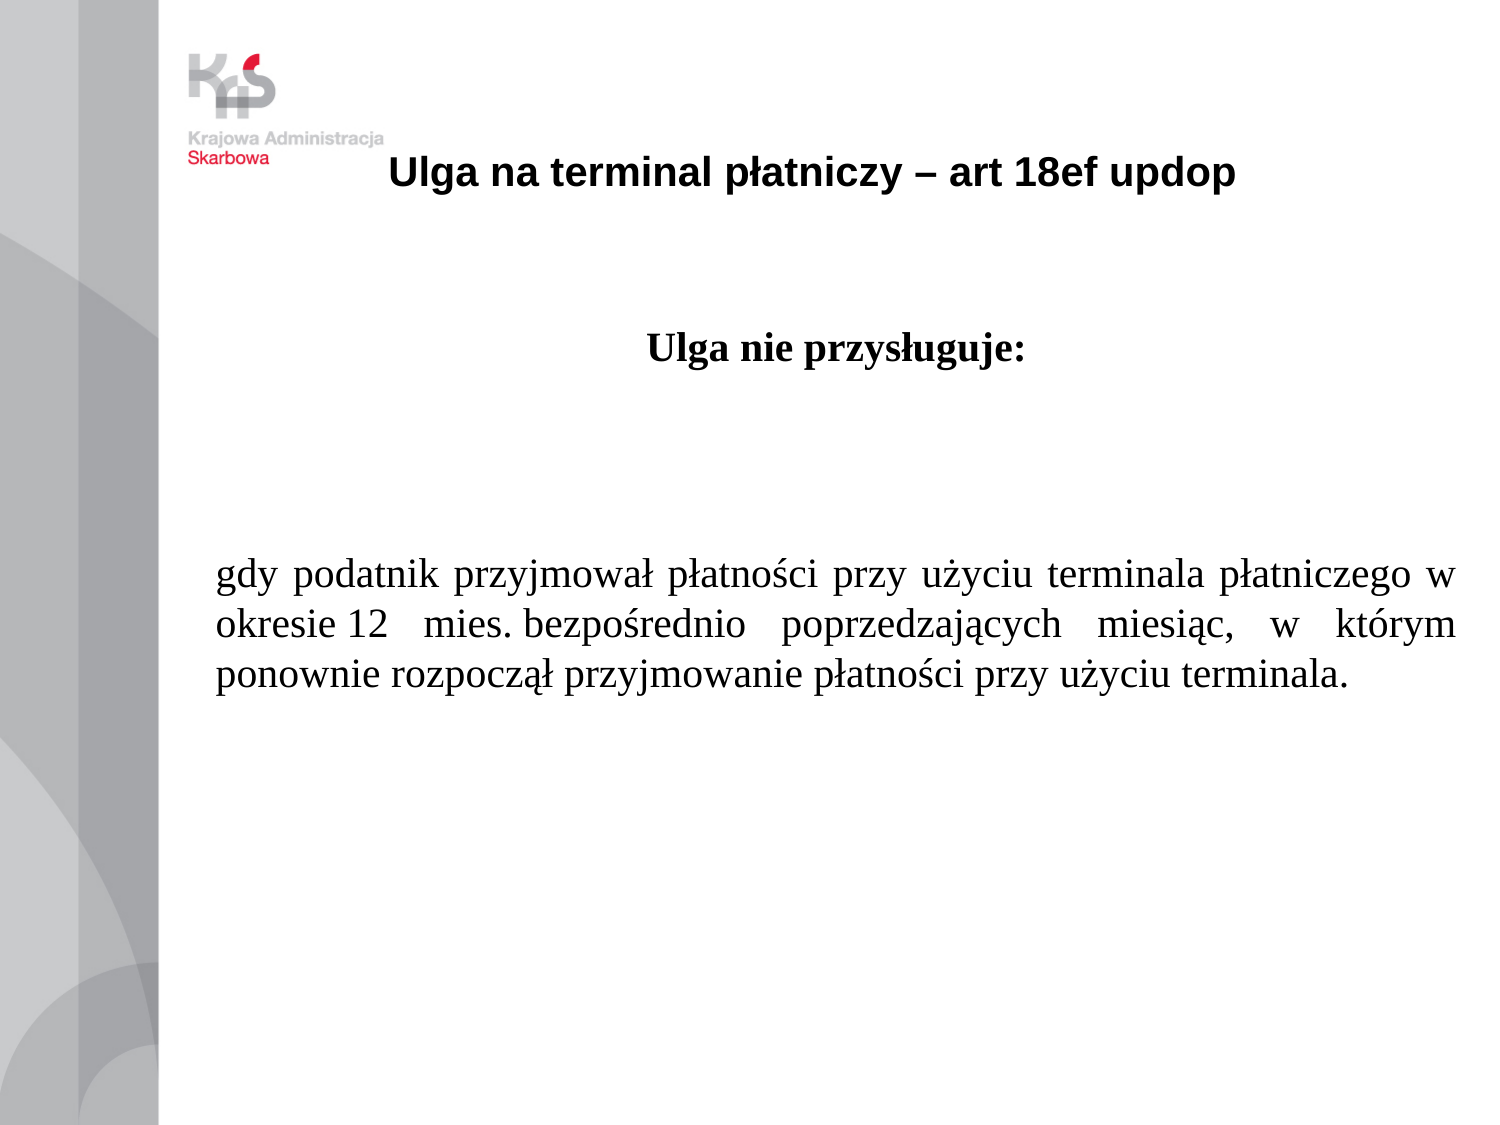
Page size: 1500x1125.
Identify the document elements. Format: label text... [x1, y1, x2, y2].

picture [0, 0, 1500, 1125]
text_box Ulga na terminal płatniczy – art 18ef updop [177, 137, 1449, 296]
text_box Ulga nie przysługuje: gdy podatnik przyjmował płatności przy użyciu terminala płatniczego w okresie 12 mies. bezpośrednio poprzedzających miesiąc, w którym ponownie rozpoczął przyjmowanie płatności przy użyciu terminala. [200, 261, 1473, 1004]
